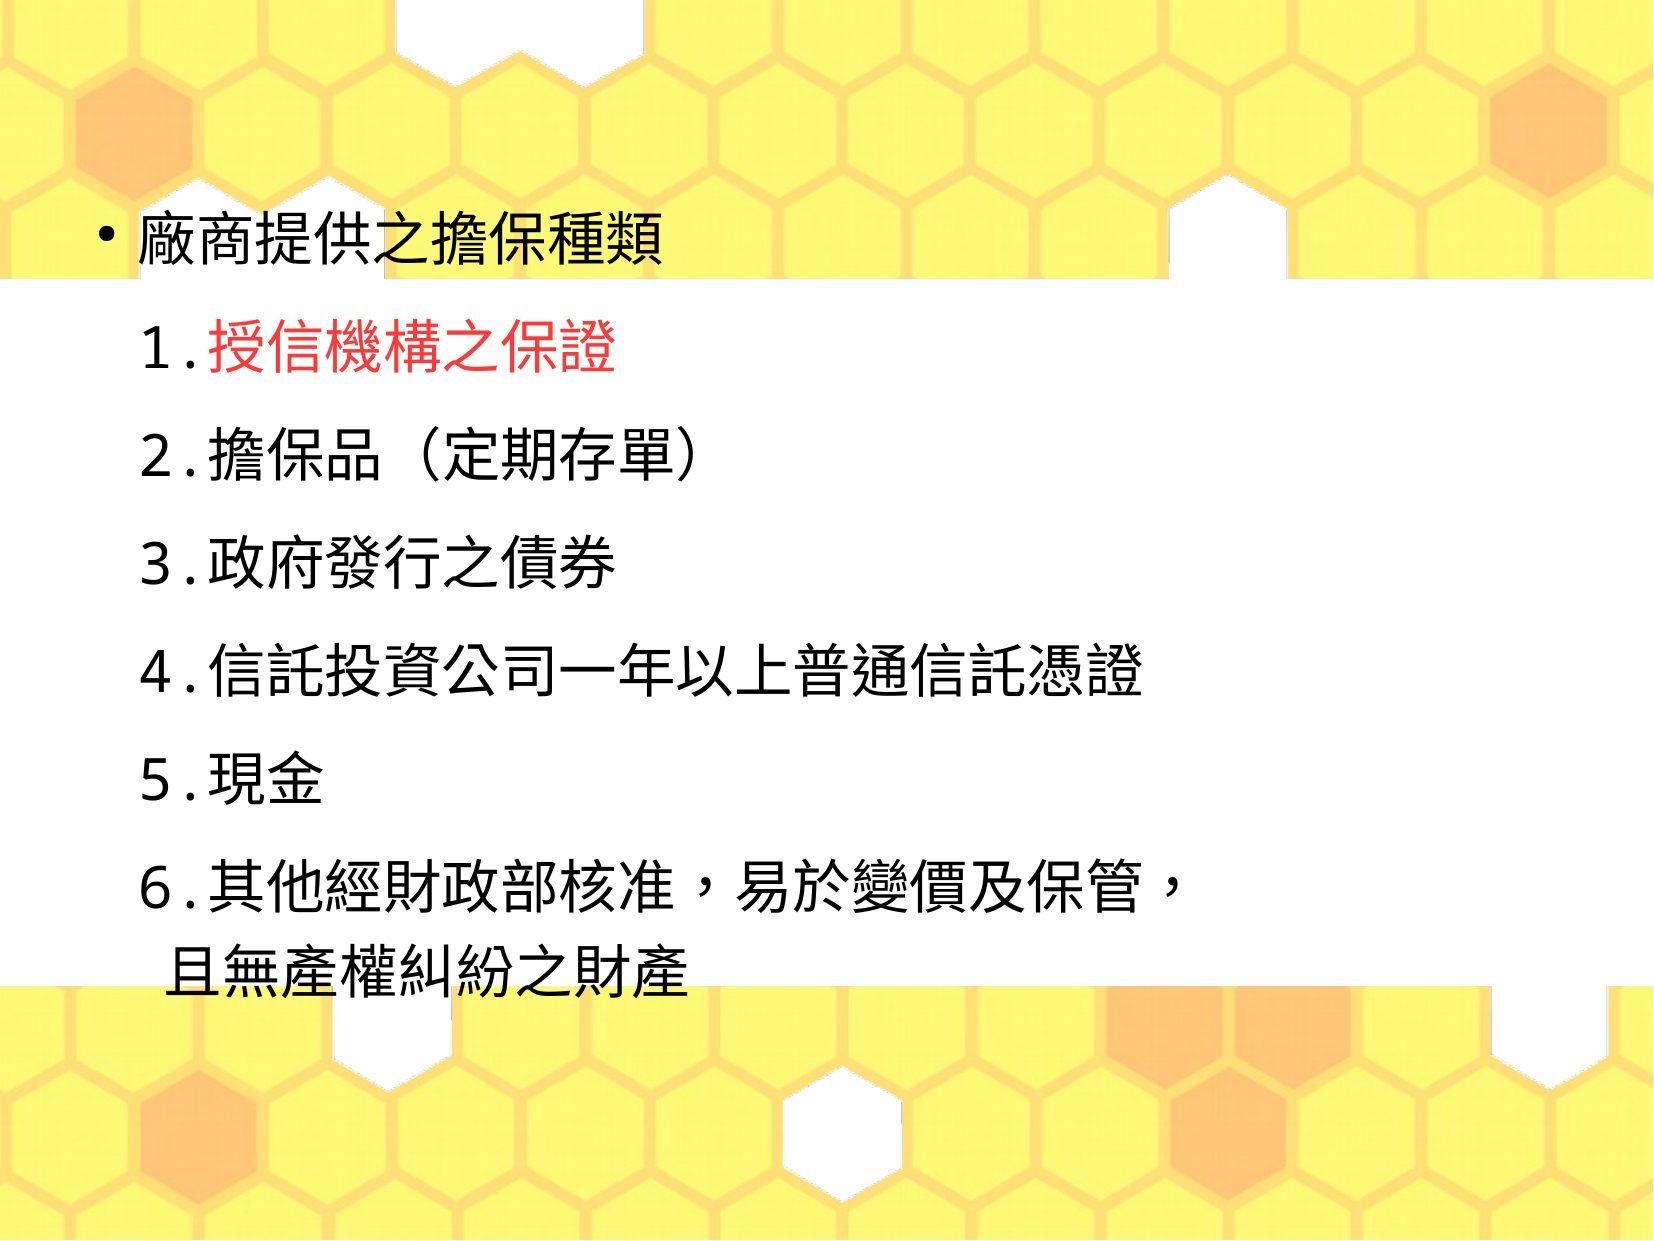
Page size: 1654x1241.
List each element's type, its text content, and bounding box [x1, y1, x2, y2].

list 廠商提供之擔保種類 1.授信機構之保證 2.擔保品（定期存單） 3.政府發行之債券 4.信託投資公司一年以上普通信託憑證 5.現金 6.其他經財政部核准，易於變價及保管， 且無產權糾紛之財產 [82, 193, 1571, 1014]
picture [0, 0, 1654, 279]
picture [0, 986, 1654, 1240]
